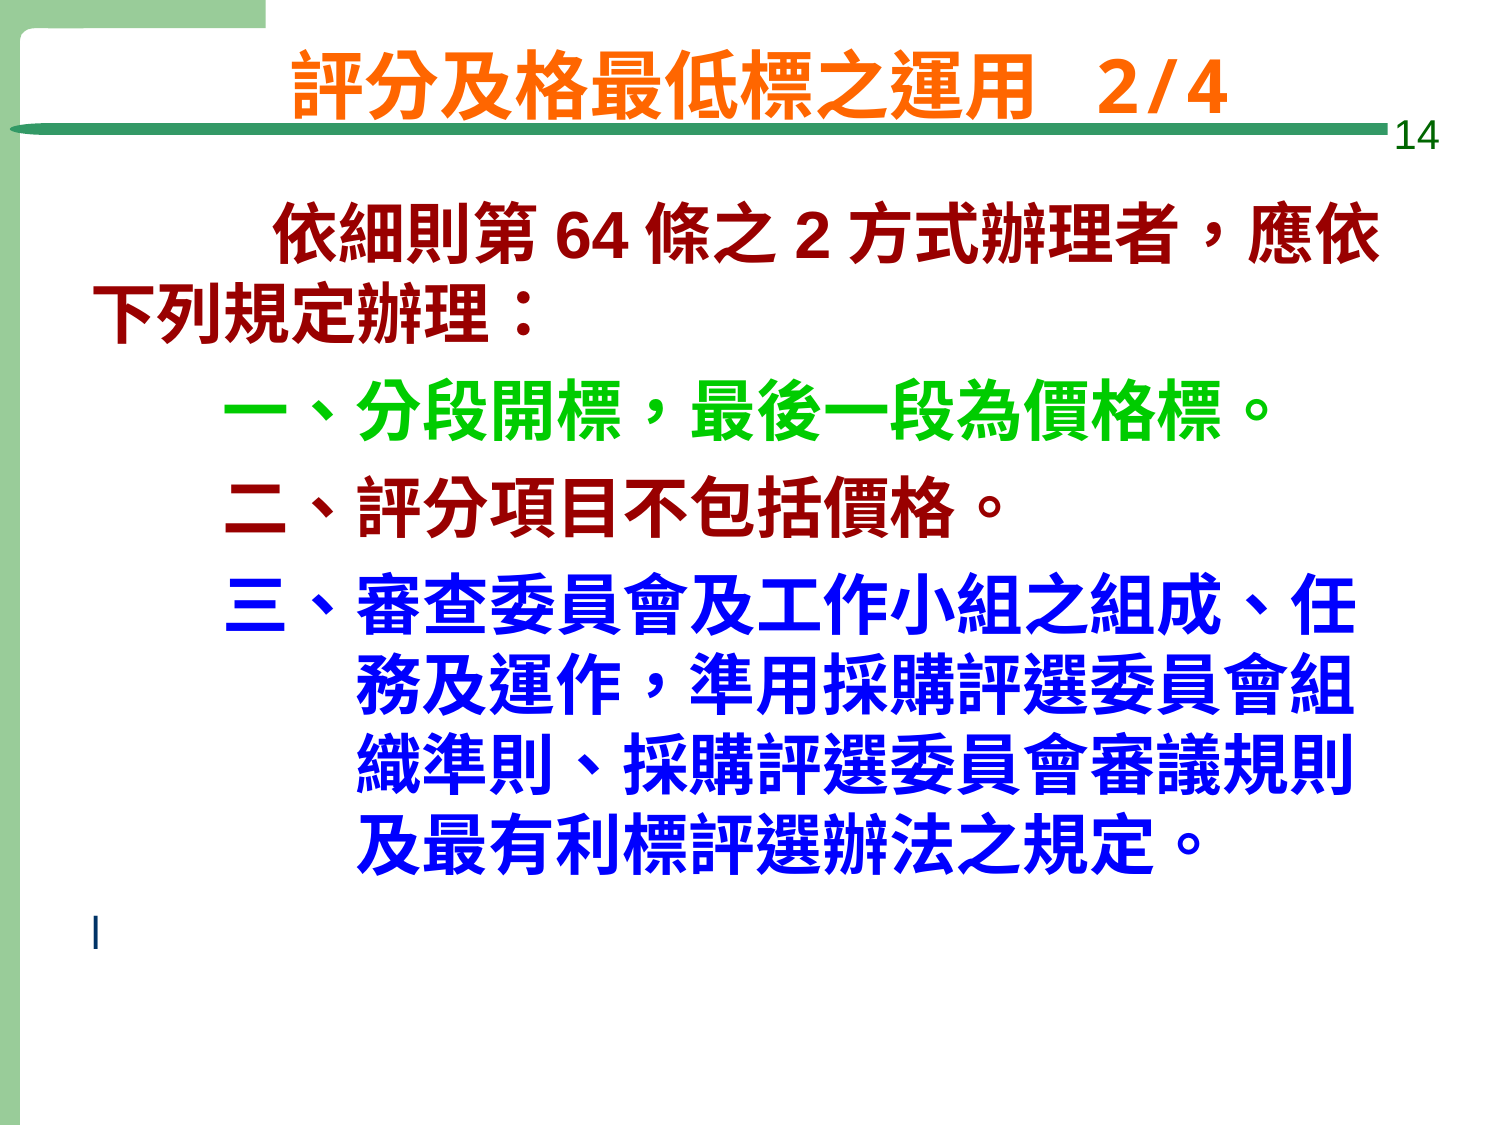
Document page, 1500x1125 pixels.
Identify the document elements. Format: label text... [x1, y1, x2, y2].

text_box [1378, 90, 1491, 166]
list 依細則第64條之2方式辦理者，應依下列規定辦理： 一、分段開標，最後一段為價格標。 二、評分項目不包括價格。 三、審查委員會及工作小組之組成、任務及運作，準用採購評選委員會組織準則、採購評選委員會審議規則及最有利標評選辦法之規定。 [75, 184, 1426, 1035]
text_box 評分及格最低標之運用 2/4 [41, 31, 1423, 136]
